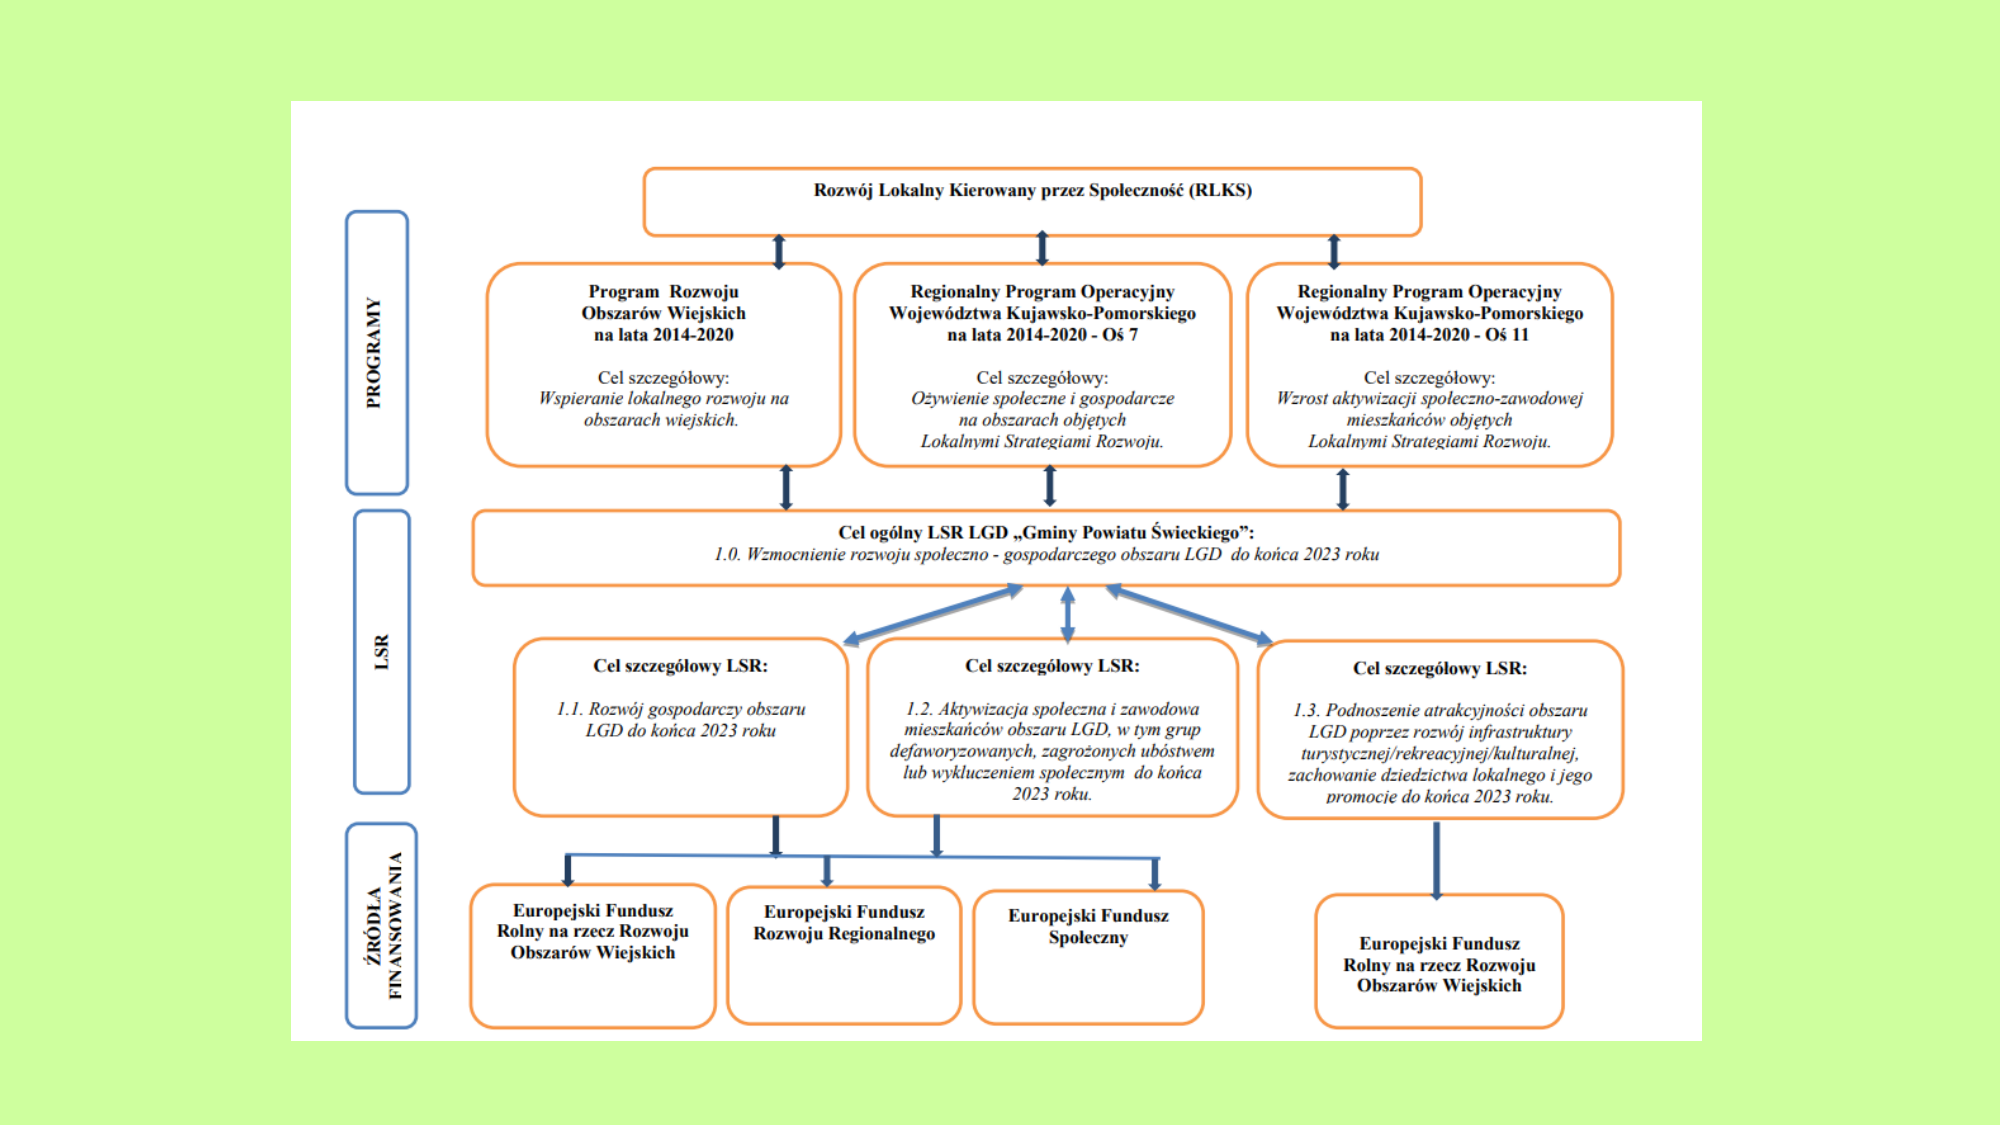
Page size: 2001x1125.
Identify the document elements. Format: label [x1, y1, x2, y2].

picture [291, 101, 1702, 1041]
